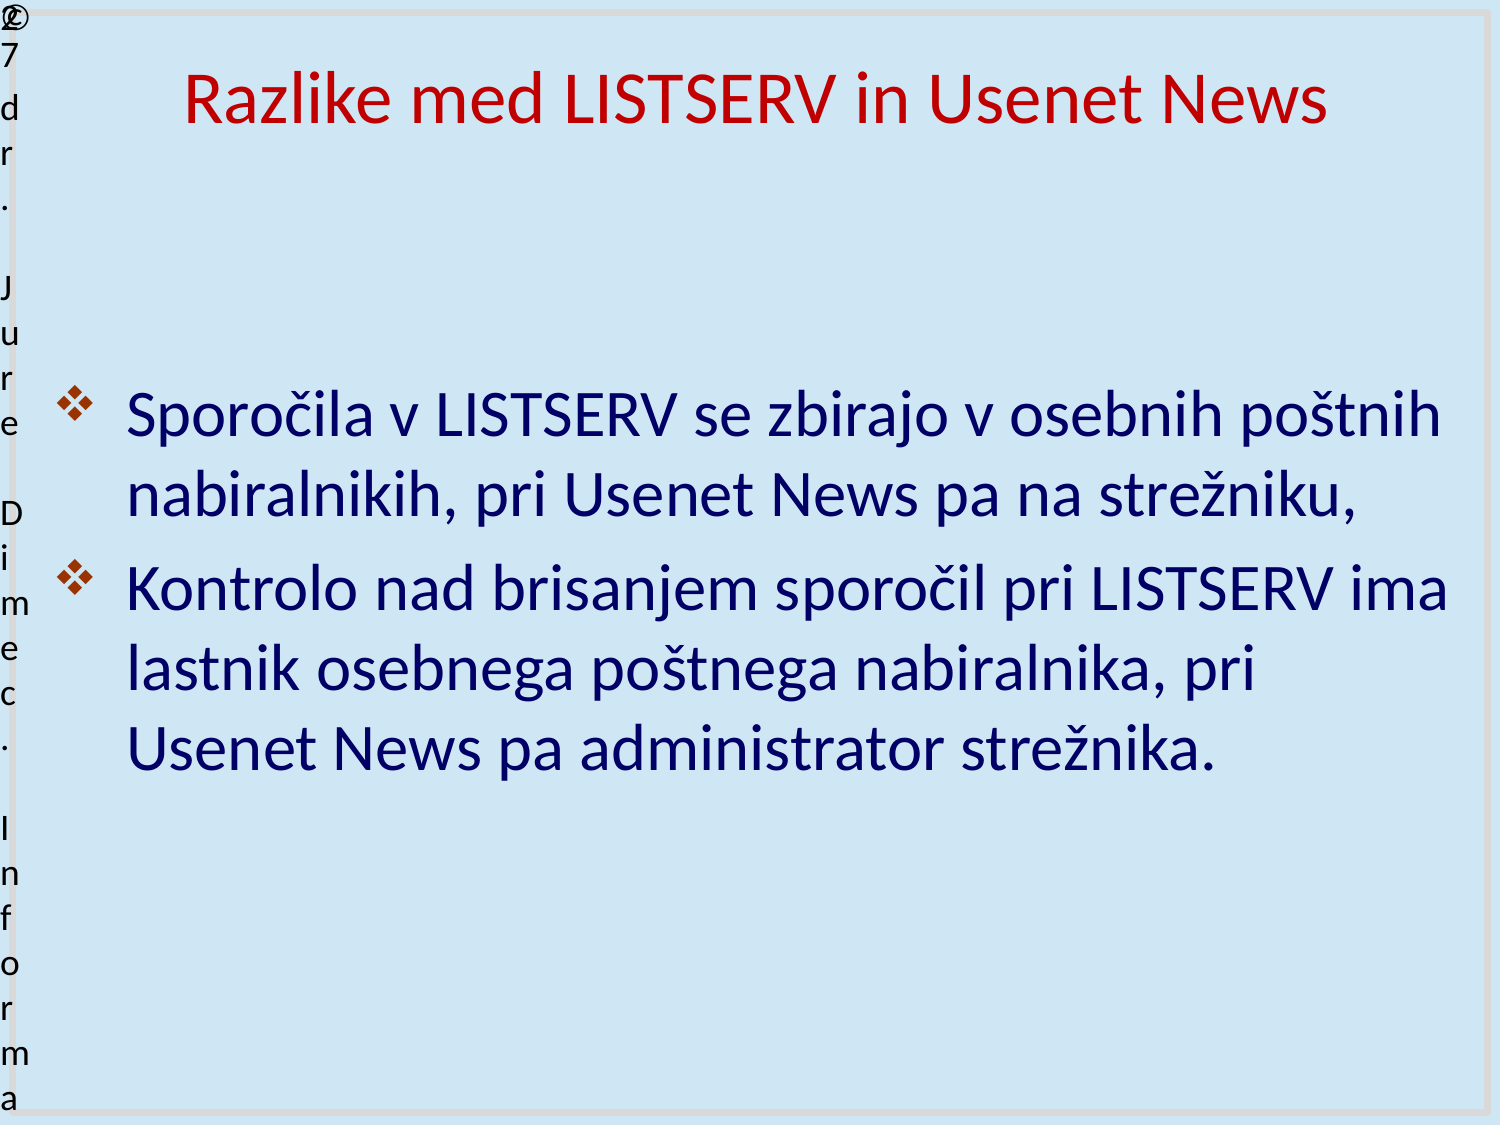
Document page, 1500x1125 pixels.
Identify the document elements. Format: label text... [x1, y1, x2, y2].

title Razlike med LISTSERV in Usenet News [37, 37, 1475, 150]
list Sporočila v LISTSERV se zbirajo v osebnih poštnih nabiralnikih, pri Usenet News pa na strežniku, Kontrolo nad brisanjem sporočil pri LISTSERV ima lastnik osebnega poštnega nabiralnika, pri Usenet News pa administrator strežnika. [37, 362, 1475, 1050]
